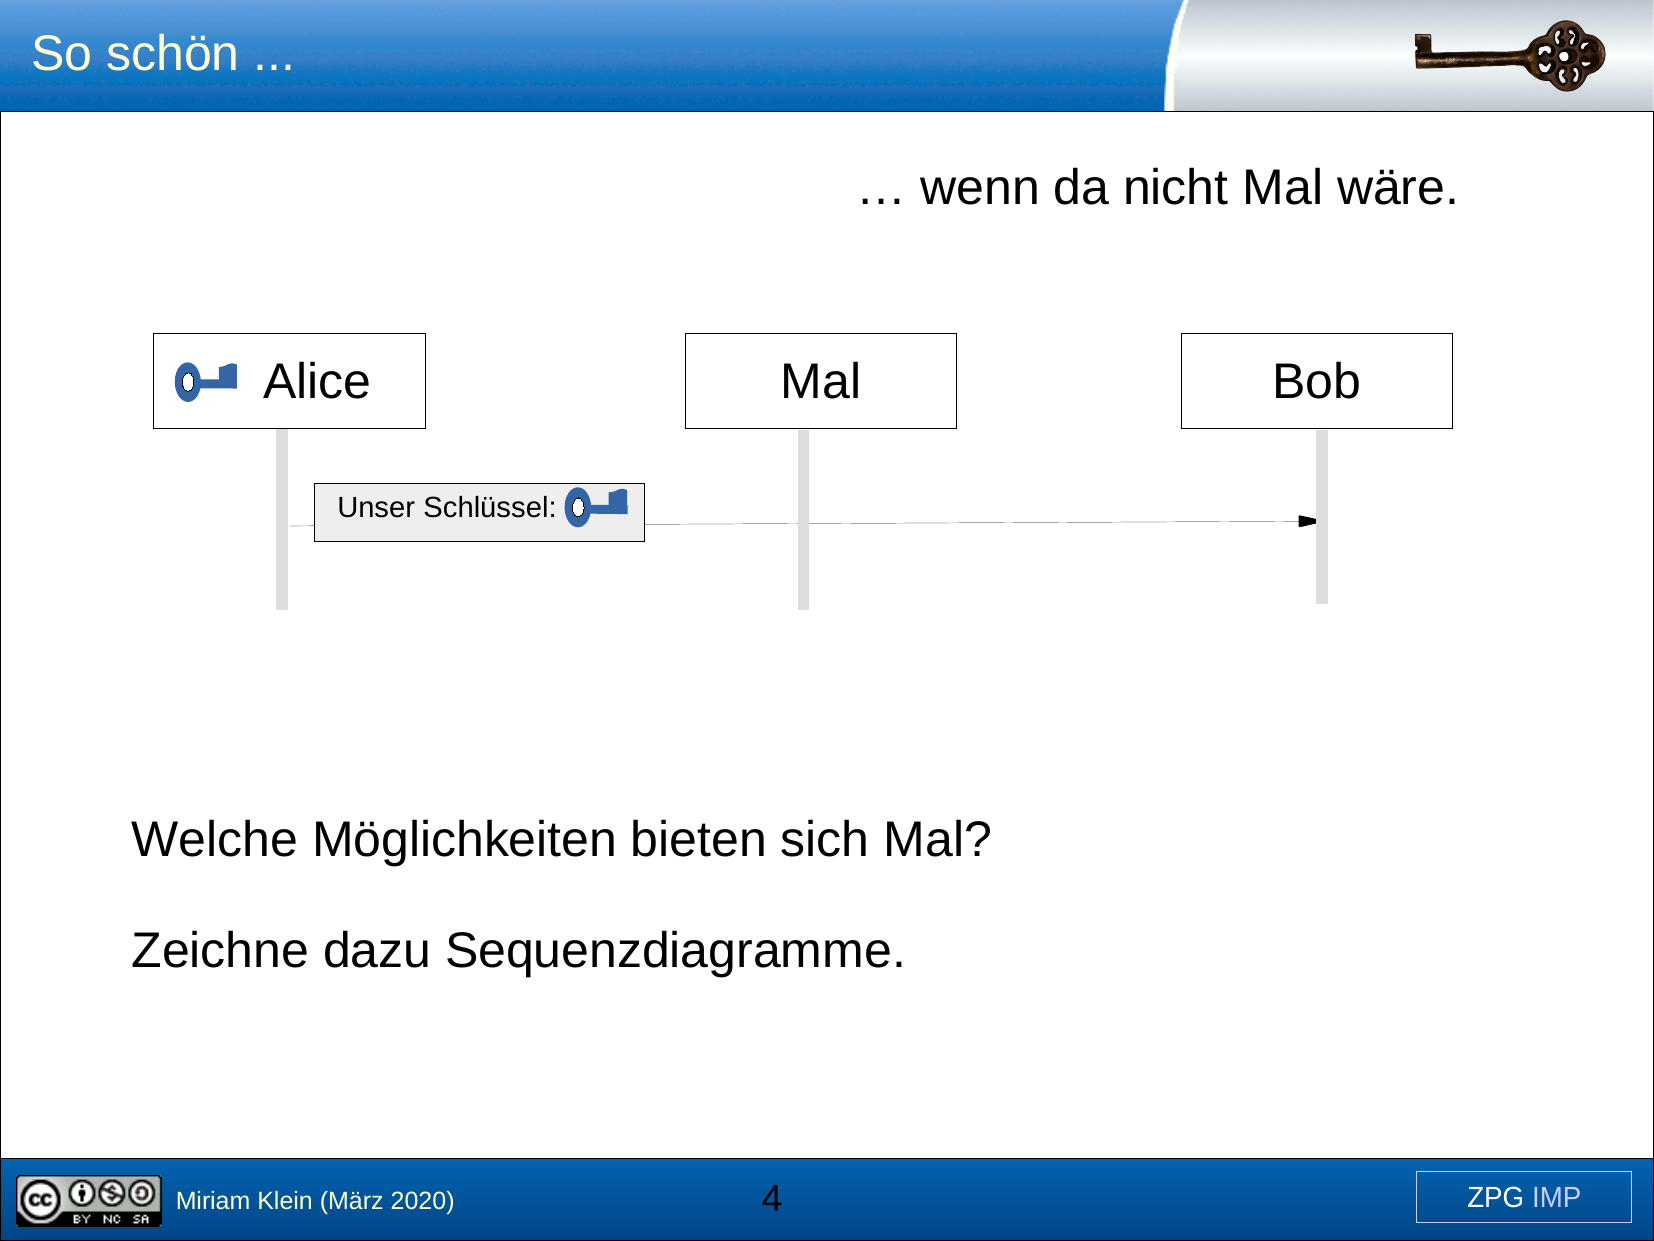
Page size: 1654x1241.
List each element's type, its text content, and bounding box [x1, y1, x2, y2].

text_box … wenn da nicht Mal wäre. [856, 159, 1615, 271]
title So schön ... [31, 18, 1151, 89]
text_box Bob [1181, 333, 1453, 429]
text_box Welche Möglichkeiten bieten sich Mal? Zeichne dazu Sequenzdiagramme. [78, 811, 1604, 1133]
text_box Unser Schlüssel: [314, 483, 645, 542]
text_box [564, 487, 628, 528]
text_box Alice [153, 333, 426, 429]
text_box Mal [685, 333, 957, 429]
picture [16, 1175, 162, 1227]
picture [0, 0, 1654, 111]
